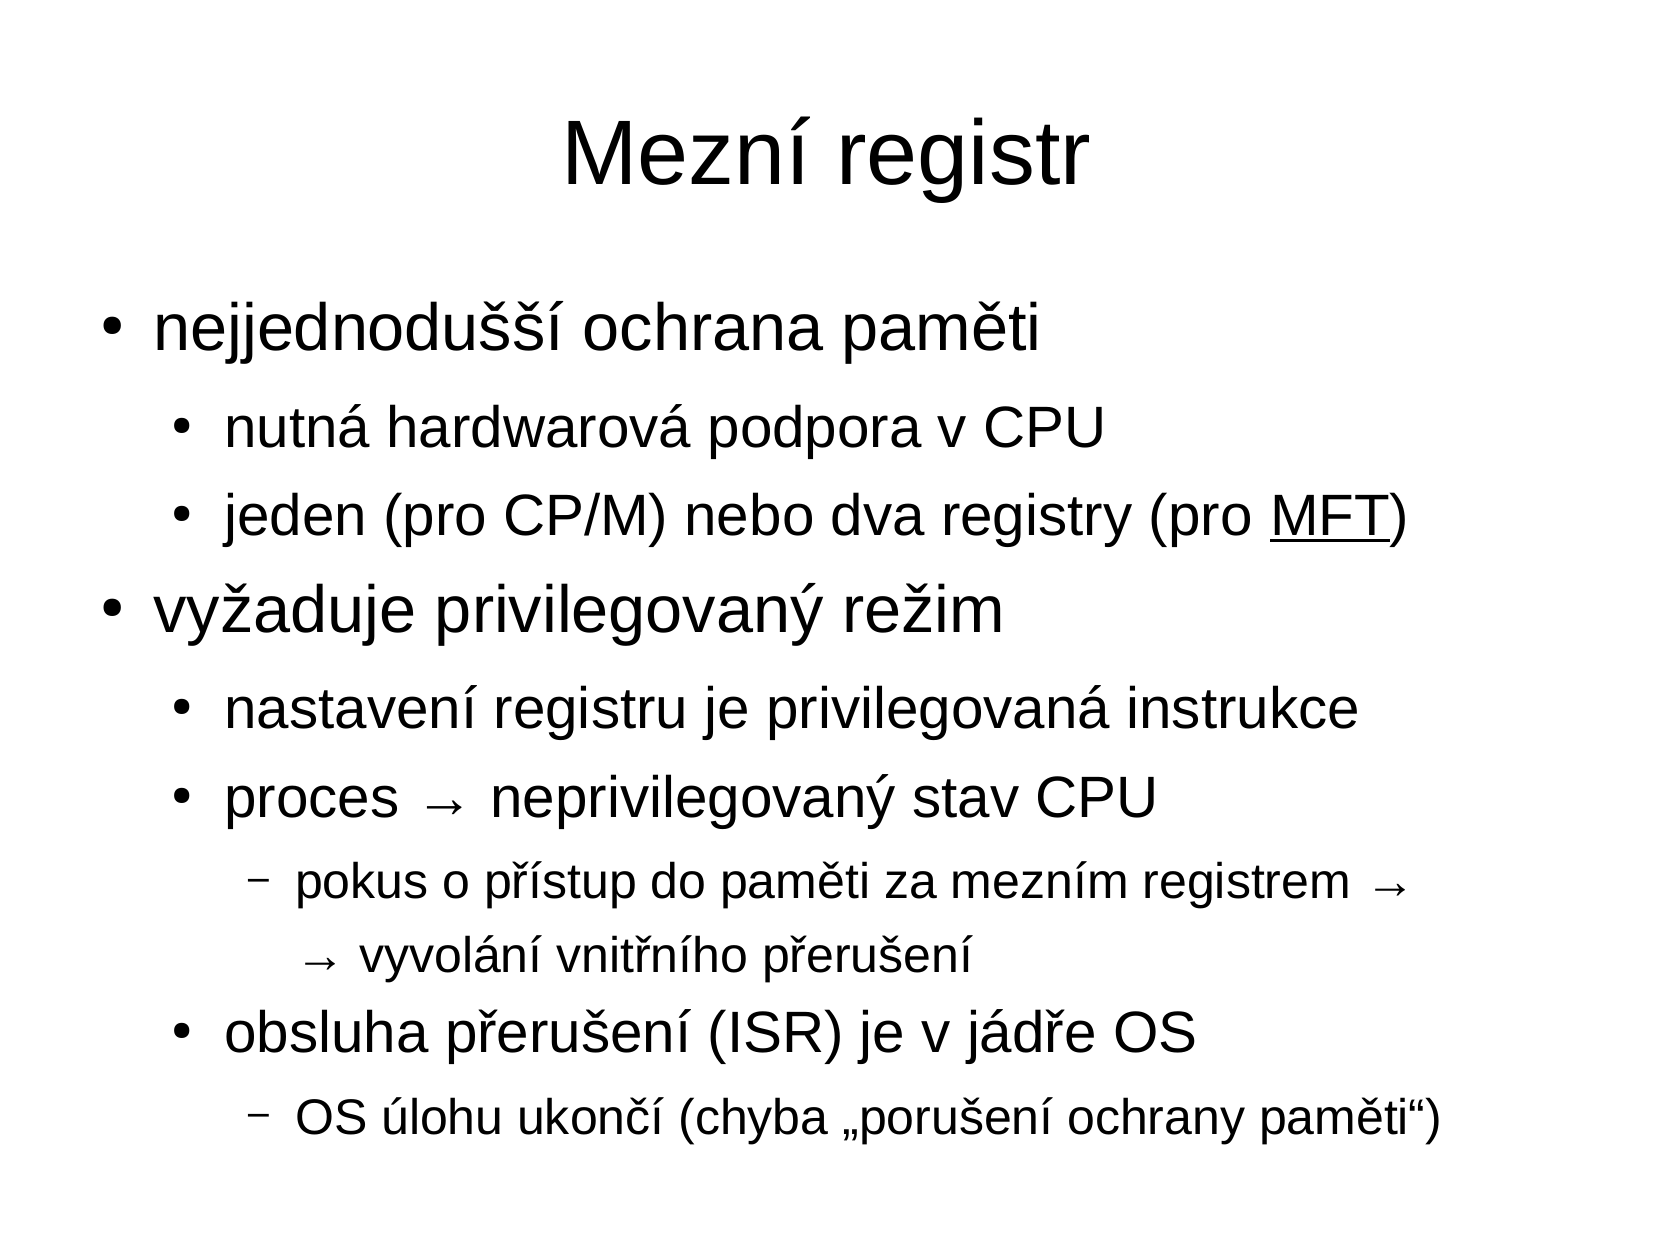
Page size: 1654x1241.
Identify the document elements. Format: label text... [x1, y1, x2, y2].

title Mezní registr [82, 56, 1571, 250]
list nejjednodušší ochrana paměti nutná hardwarová podpora v CPU jeden (pro CP/M) nebo dva registry (pro MFT) vyžaduje privilegovaný režim nastavení registru je privilegovaná instrukce proces → neprivilegovaný stav CPU pokus o přístup do paměti za mezním registrem → → vyvolání vnitřního přerušení obsluha přerušení (ISR) je v jádře OS OS úlohu ukončí (chyba „porušení ochrany paměti“) [82, 290, 1571, 1144]
